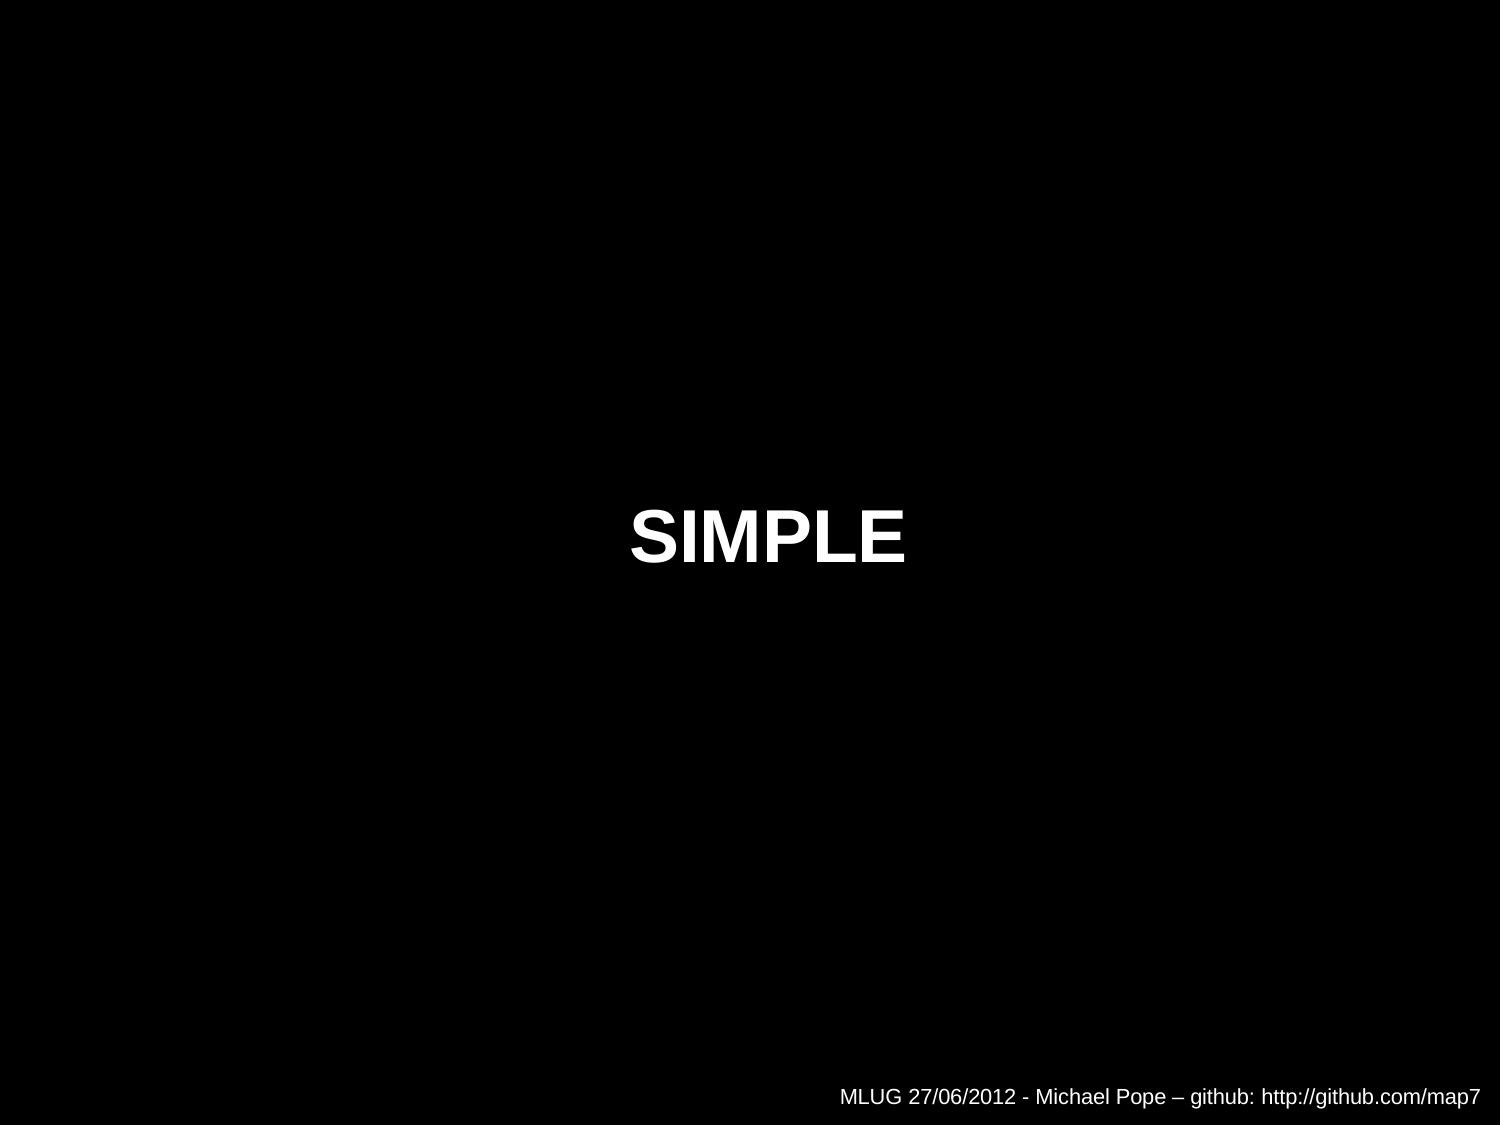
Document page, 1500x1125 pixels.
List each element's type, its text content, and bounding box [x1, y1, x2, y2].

title SIMPLE [75, 375, 1425, 593]
